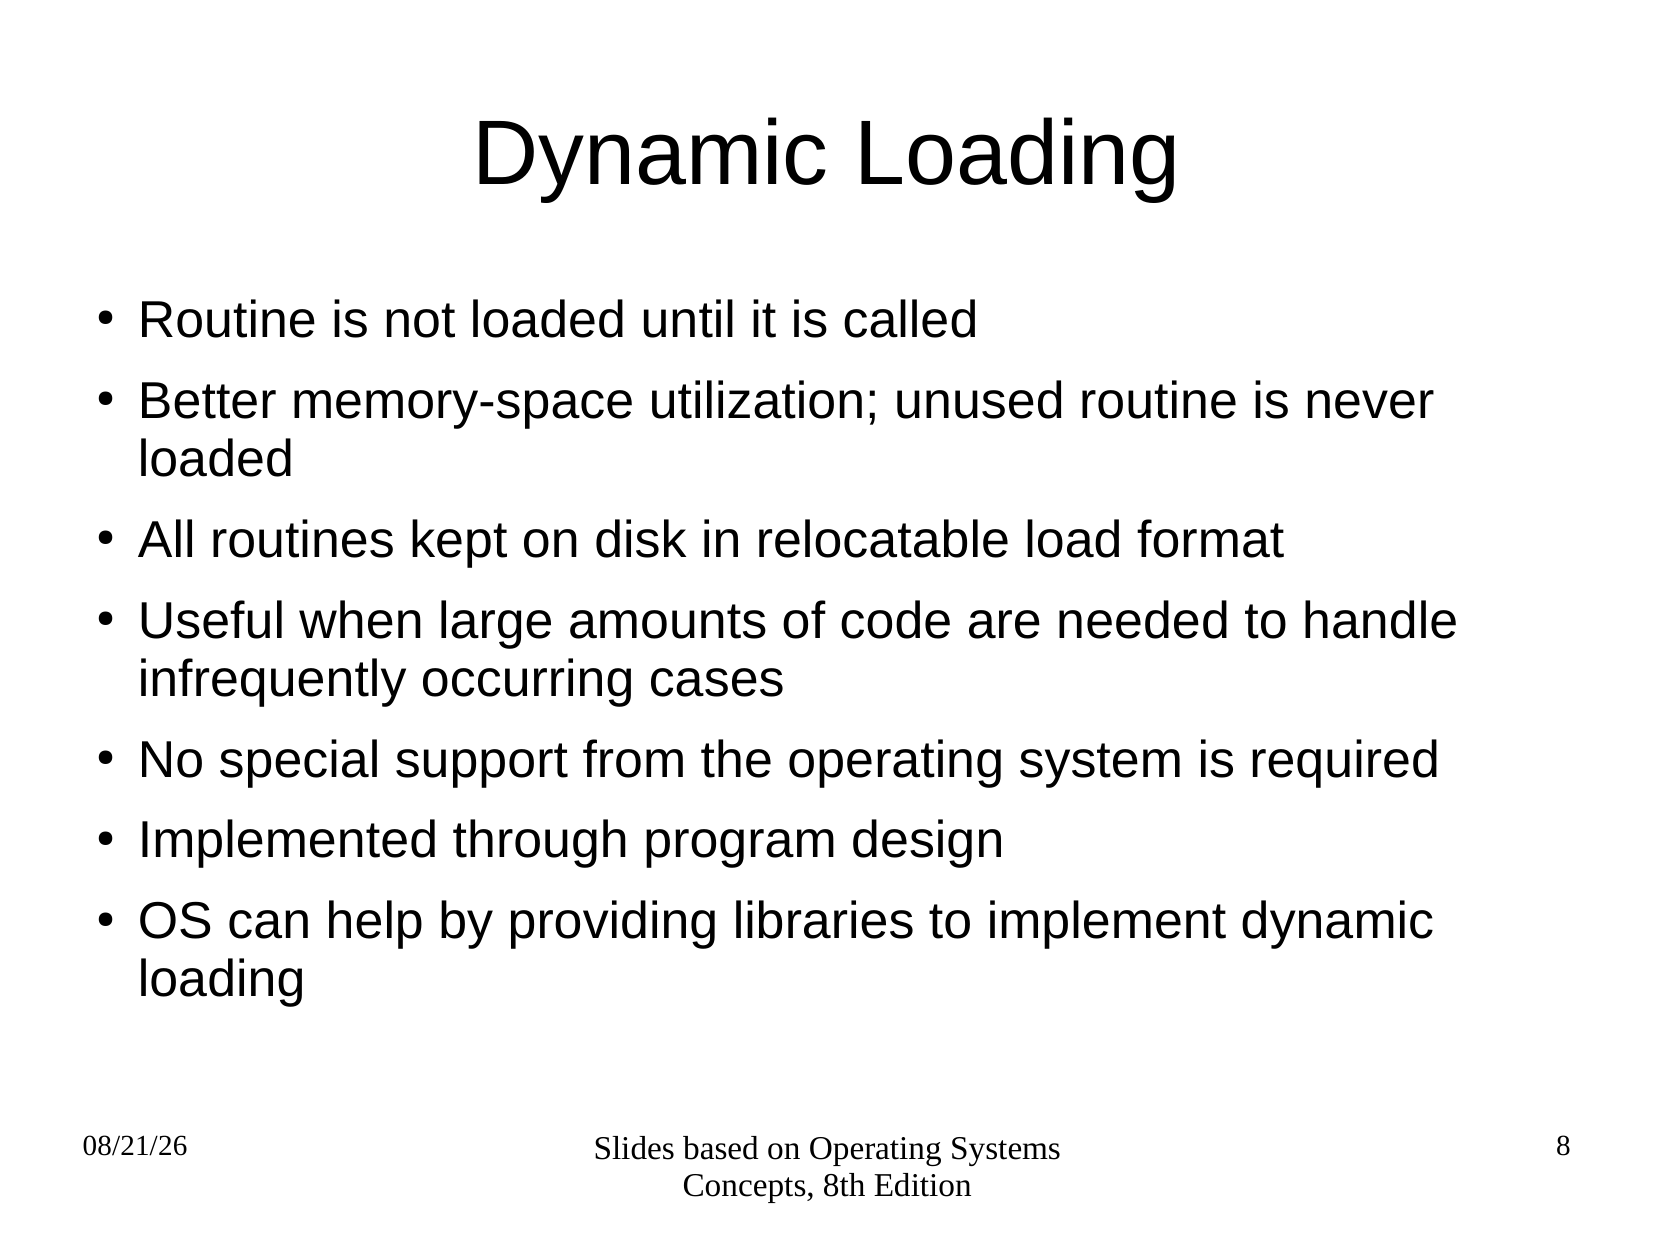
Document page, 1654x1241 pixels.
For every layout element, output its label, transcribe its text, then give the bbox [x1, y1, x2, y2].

title Dynamic Loading [82, 49, 1571, 257]
list Routine is not loaded until it is called Better memory-space utilization; unused routine is never loaded All routines kept on disk in relocatable load format Useful when large amounts of code are needed to handle infrequently occurring cases No special support from the operating system is required Implemented through program design OS can help by providing libraries to implement dynamic loading [82, 290, 1571, 1010]
